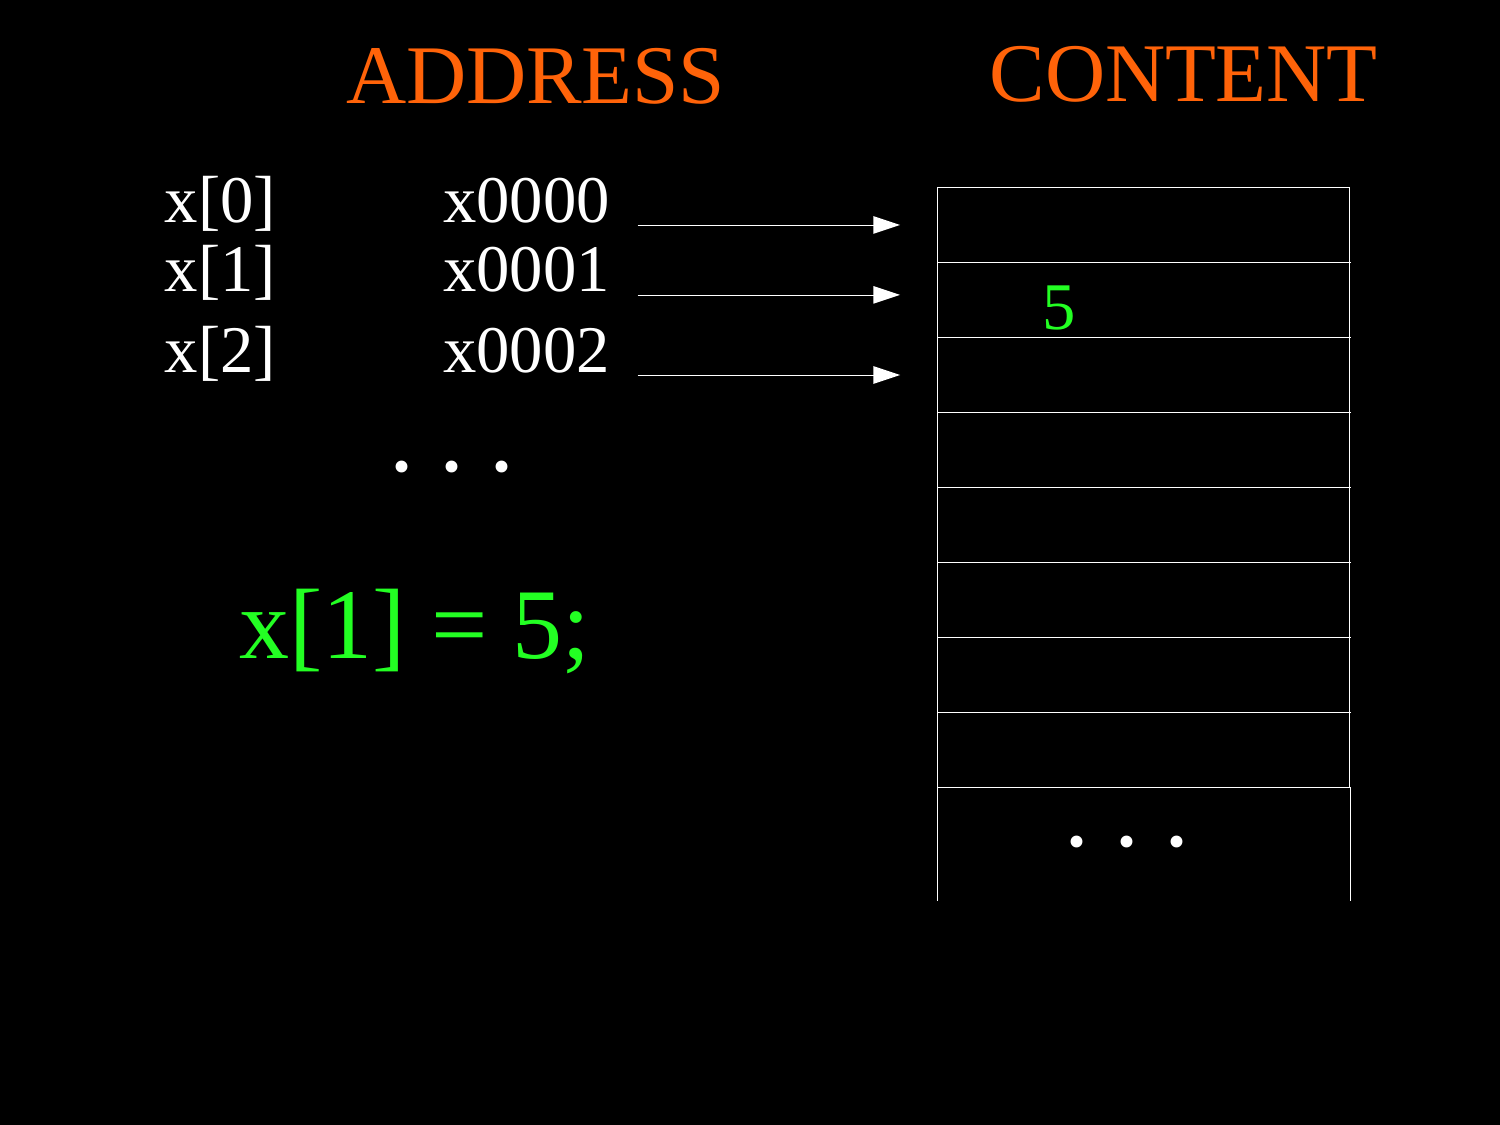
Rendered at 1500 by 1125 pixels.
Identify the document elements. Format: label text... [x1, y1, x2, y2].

text_box CONTENT [975, 20, 1500, 128]
text_box . . . [375, 375, 563, 501]
text_box x[2] x0002 [150, 305, 638, 395]
text_box ADDRESS [331, 22, 782, 130]
text_box x[0] x0000 [150, 155, 638, 224]
text_box x[1] x0001 [150, 224, 638, 305]
text_box . . . [1050, 750, 1238, 876]
text_box x[1] = 5; [225, 562, 713, 699]
text_box 5 [1027, 262, 1500, 352]
